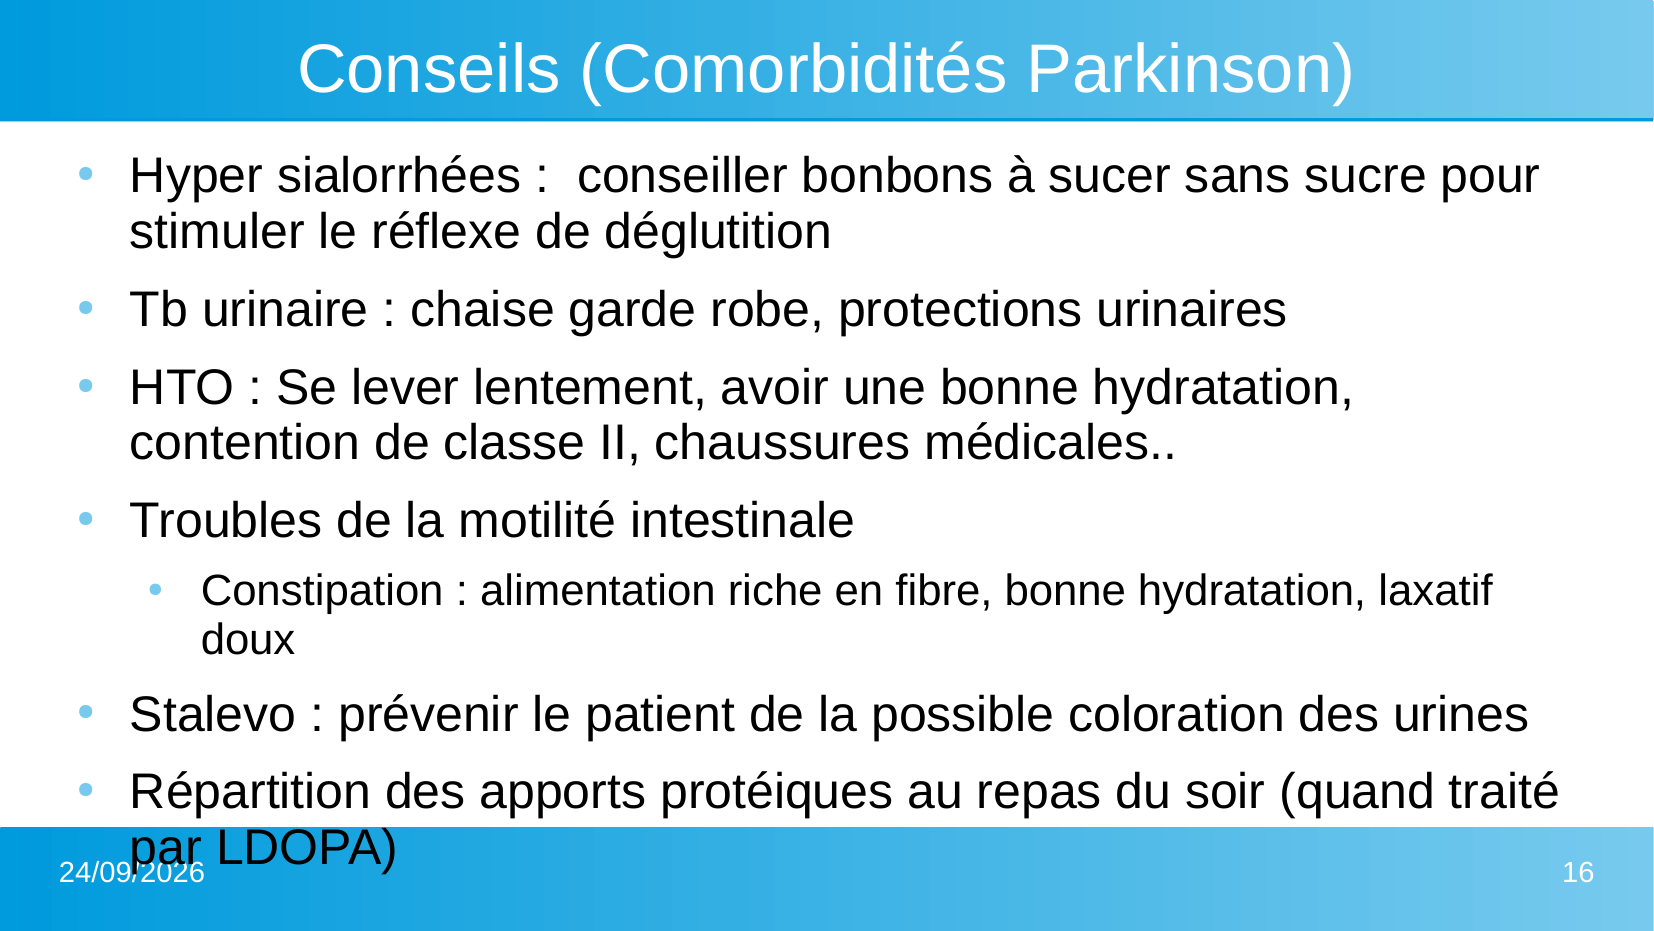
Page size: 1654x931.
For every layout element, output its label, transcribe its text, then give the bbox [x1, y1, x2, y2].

title Conseils (Comorbidités Parkinson) [59, 29, 1595, 108]
list Hyper sialorrhées : conseiller bonbons à sucer sans sucre pour stimuler le réflexe de déglutition Tb urinaire : chaise garde robe, protections urinaires HTO : Se lever lentement, avoir une bonne hydratation, contention de classe II, chaussures médicales.. Troubles de la motilité intestinale Constipation : alimentation riche en fibre, bonne hydratation, laxatif doux Stalevo : prévenir le patient de la possible coloration des urines Répartition des apports protéiques au repas du soir (quand traité par LDOPA) [59, 147, 1595, 768]
